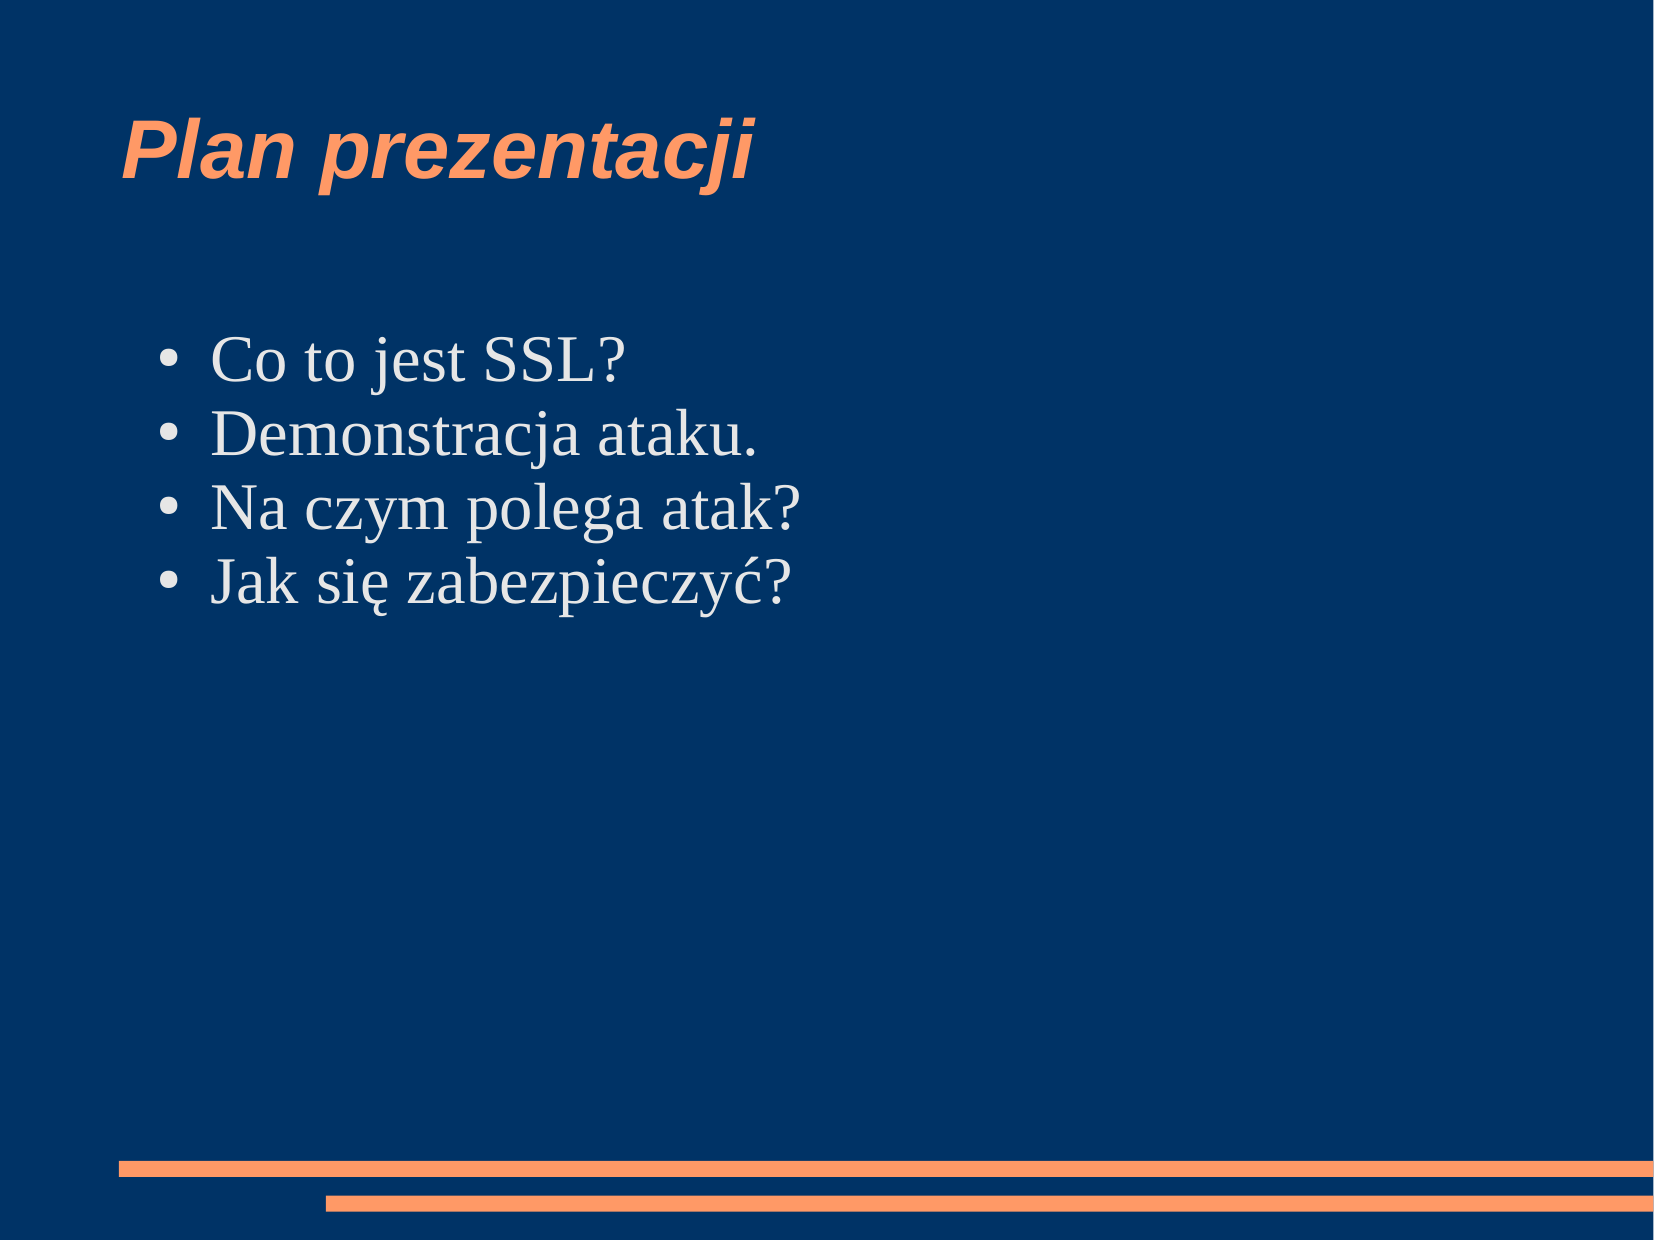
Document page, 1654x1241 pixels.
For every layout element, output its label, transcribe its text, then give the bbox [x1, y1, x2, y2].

list Co to jest SSL? Demonstracja ataku. Na czym polega atak? Jak się zabezpieczyć? [121, 322, 1561, 1133]
title Plan prezentacji [121, 46, 1534, 254]
